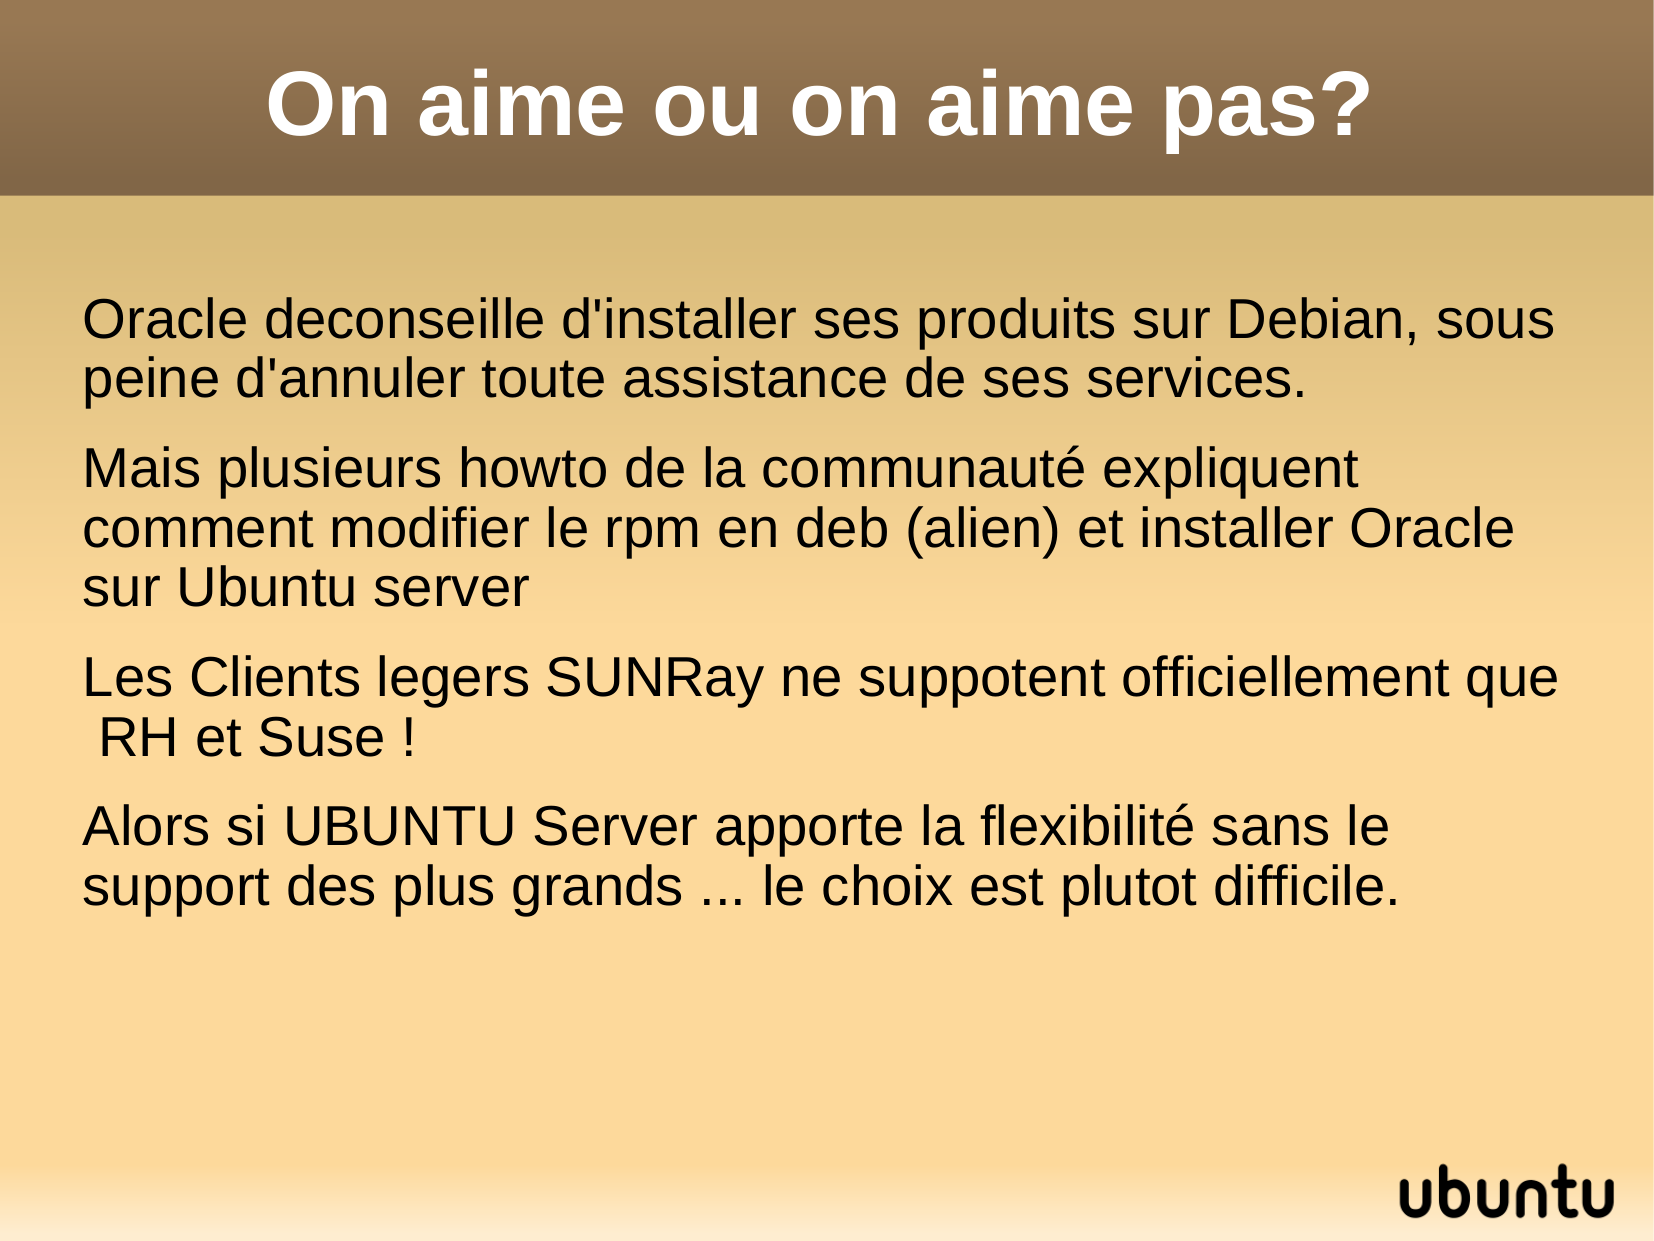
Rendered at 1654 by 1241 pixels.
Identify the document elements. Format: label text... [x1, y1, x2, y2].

title On aime ou on aime pas? [76, 7, 1565, 200]
list Oracle deconseille d'installer ses produits sur Debian, sous peine d'annuler toute assistance de ses services. Mais plusieurs howto de la communauté expliquent comment modifier le rpm en deb (alien) et installer Oracle sur Ubuntu server Les Clients legers SUNRay ne suppotent officiellement que RH et Suse ! Alors si UBUNTU Server apporte la flexibilité sans le support des plus grands ... le choix est plutot difficile. [82, 290, 1571, 1094]
picture [0, 0, 1654, 1241]
